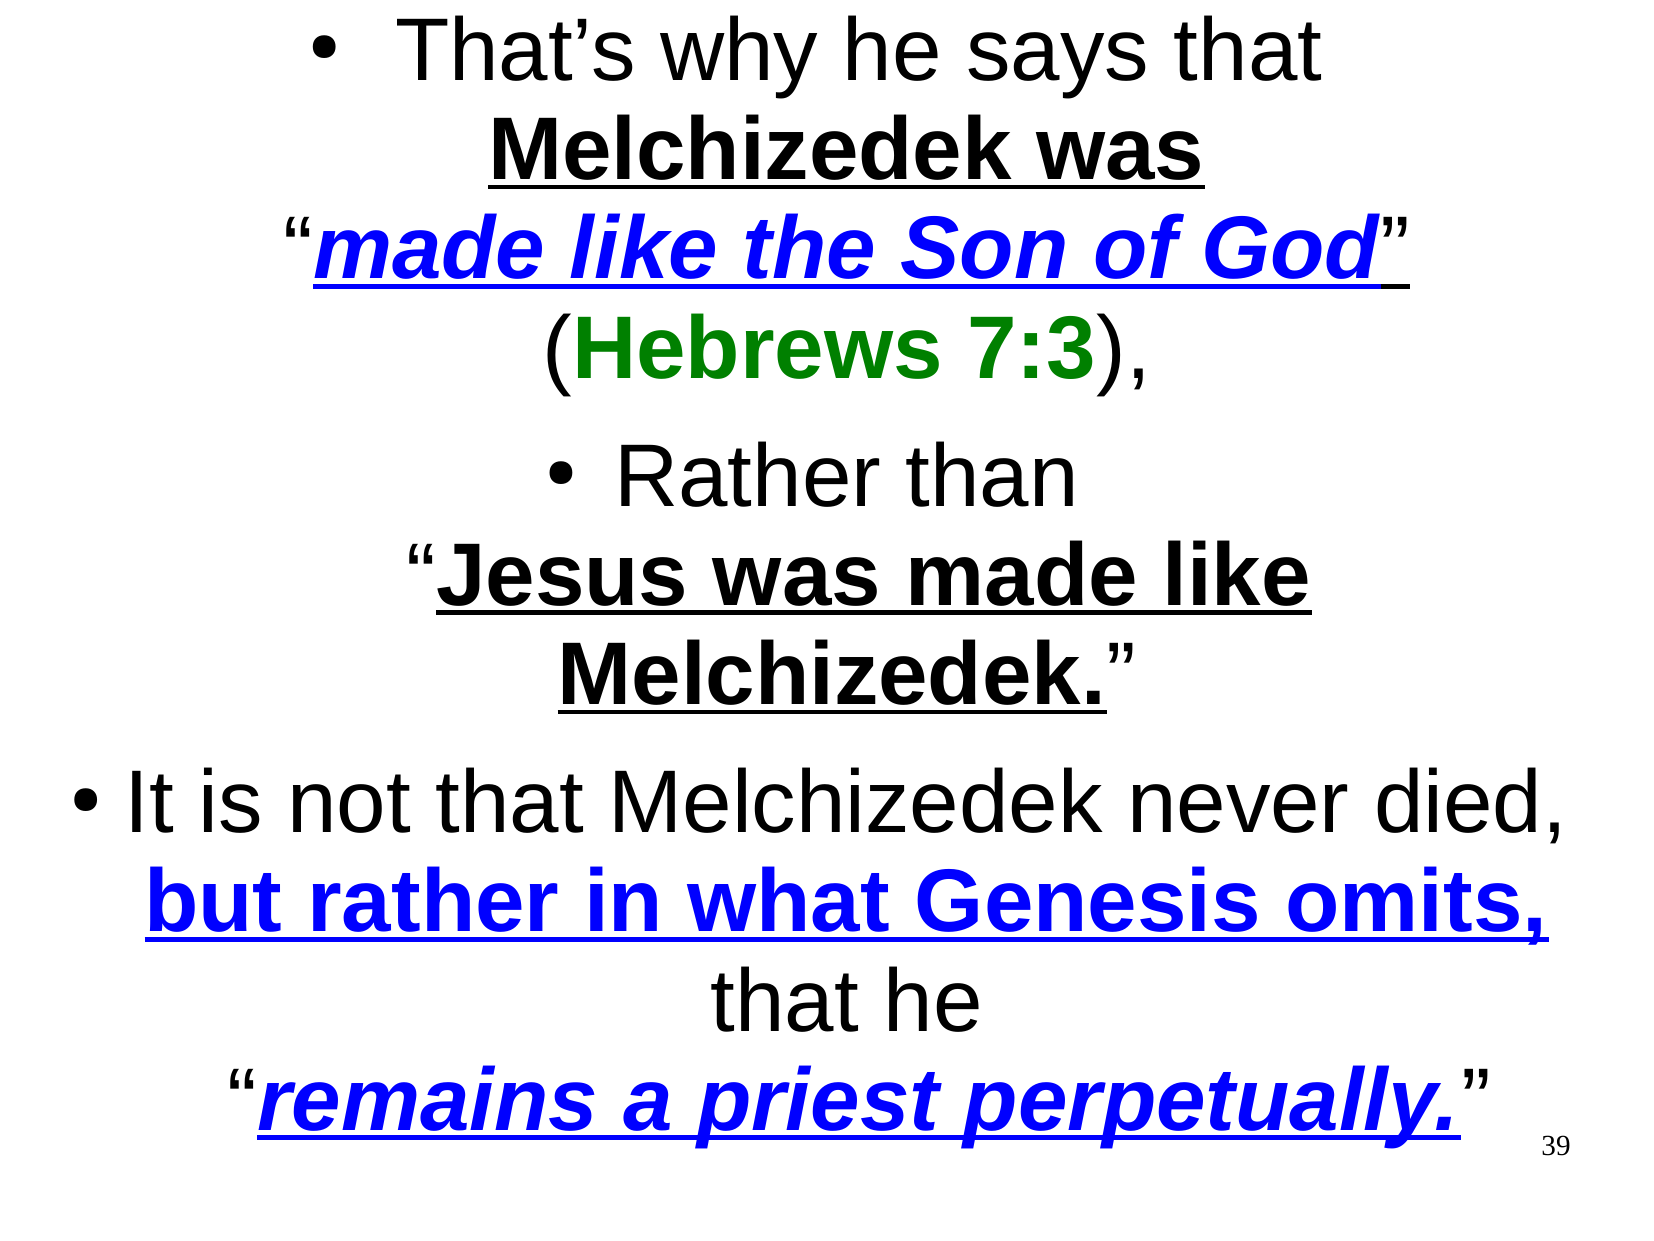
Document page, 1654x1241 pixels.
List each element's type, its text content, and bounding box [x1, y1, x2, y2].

list That’s why he says that Melchizedek was “made like the Son of God” (Hebrews 7:3), Rather than “Jesus was made like Melchizedek.” It is not that Melchizedek never died, but rather in what Genesis omits, that he “remains a priest perpetually.” [37, 0, 1613, 1238]
